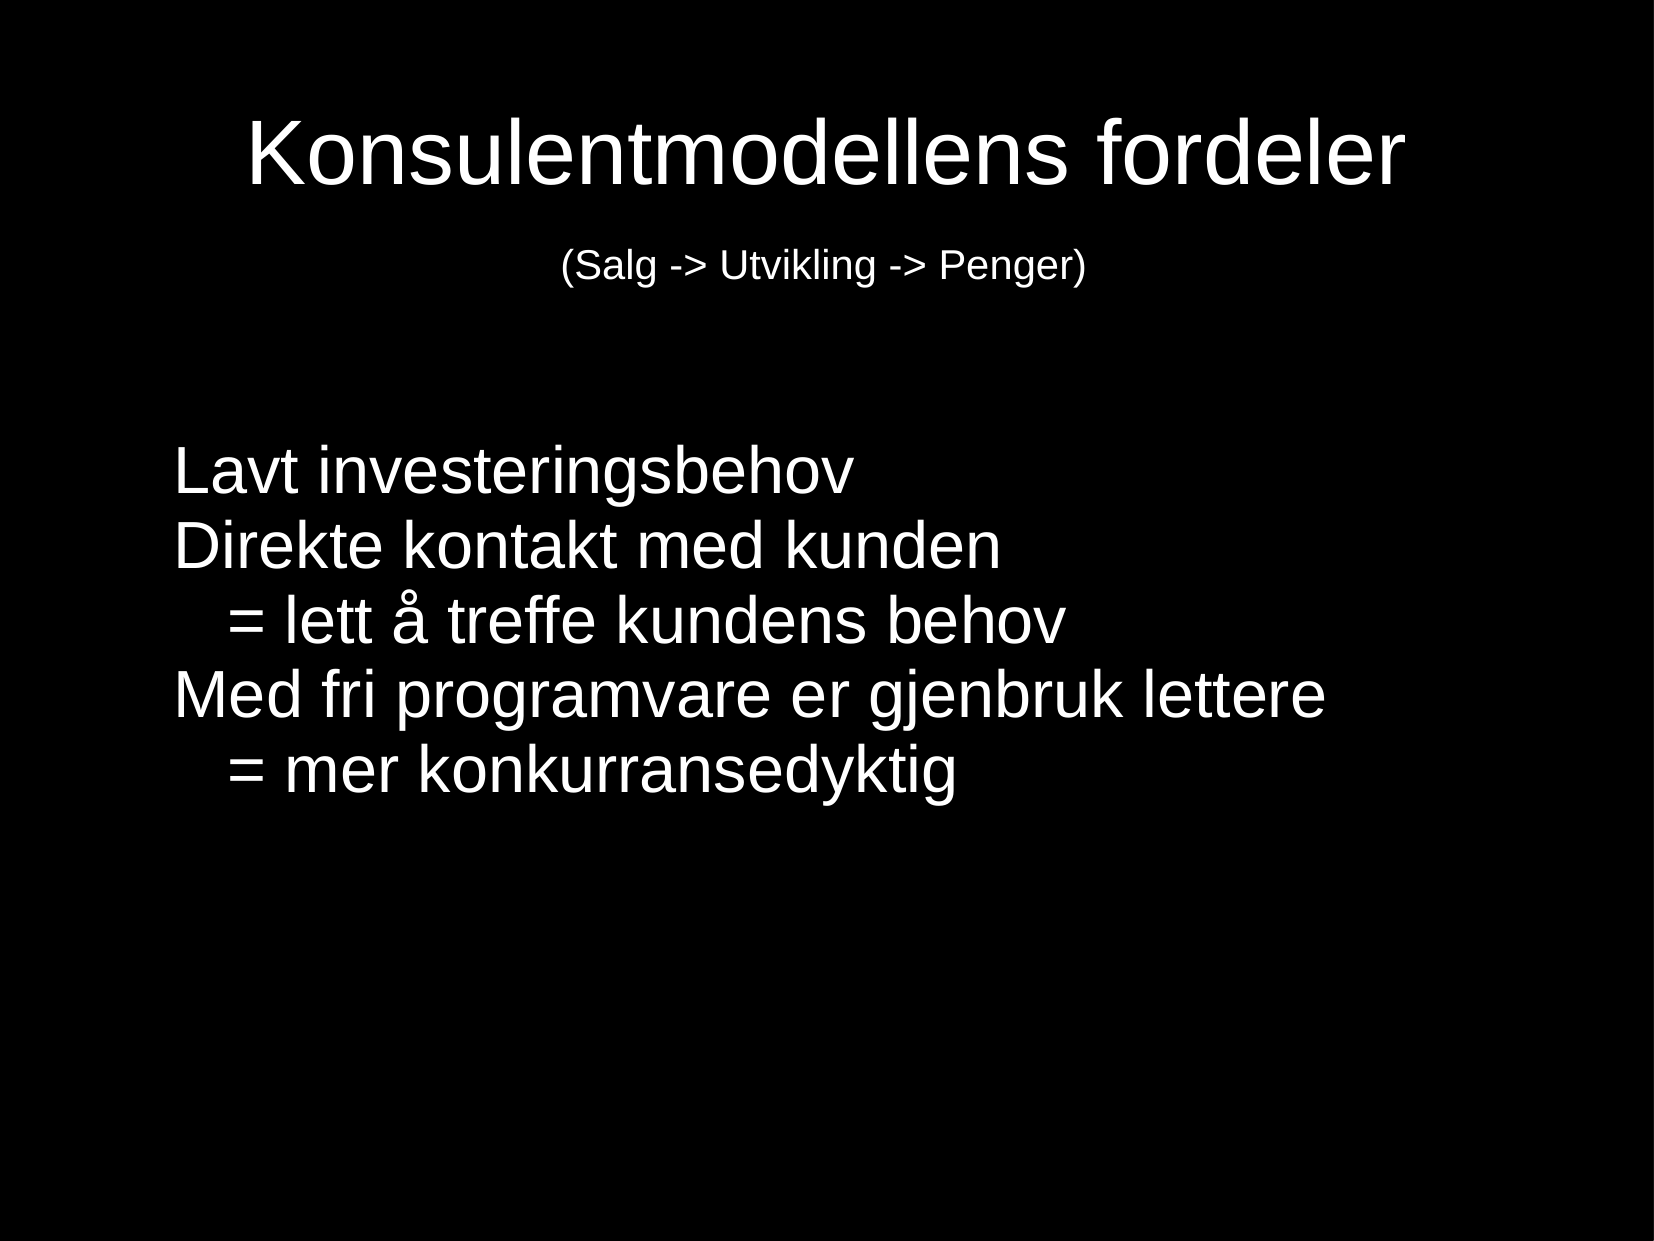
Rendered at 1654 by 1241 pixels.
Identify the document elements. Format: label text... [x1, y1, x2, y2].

text_box (Salg -> Utvikling -> Penger) [408, 205, 1240, 326]
subtitle Lavt investeringsbehov Direkte kontakt med kunden = lett å treffe kundens behov Med fri programvare er gjenbruk lettere = mer konkurransedyktig [82, 0, 1571, 1241]
